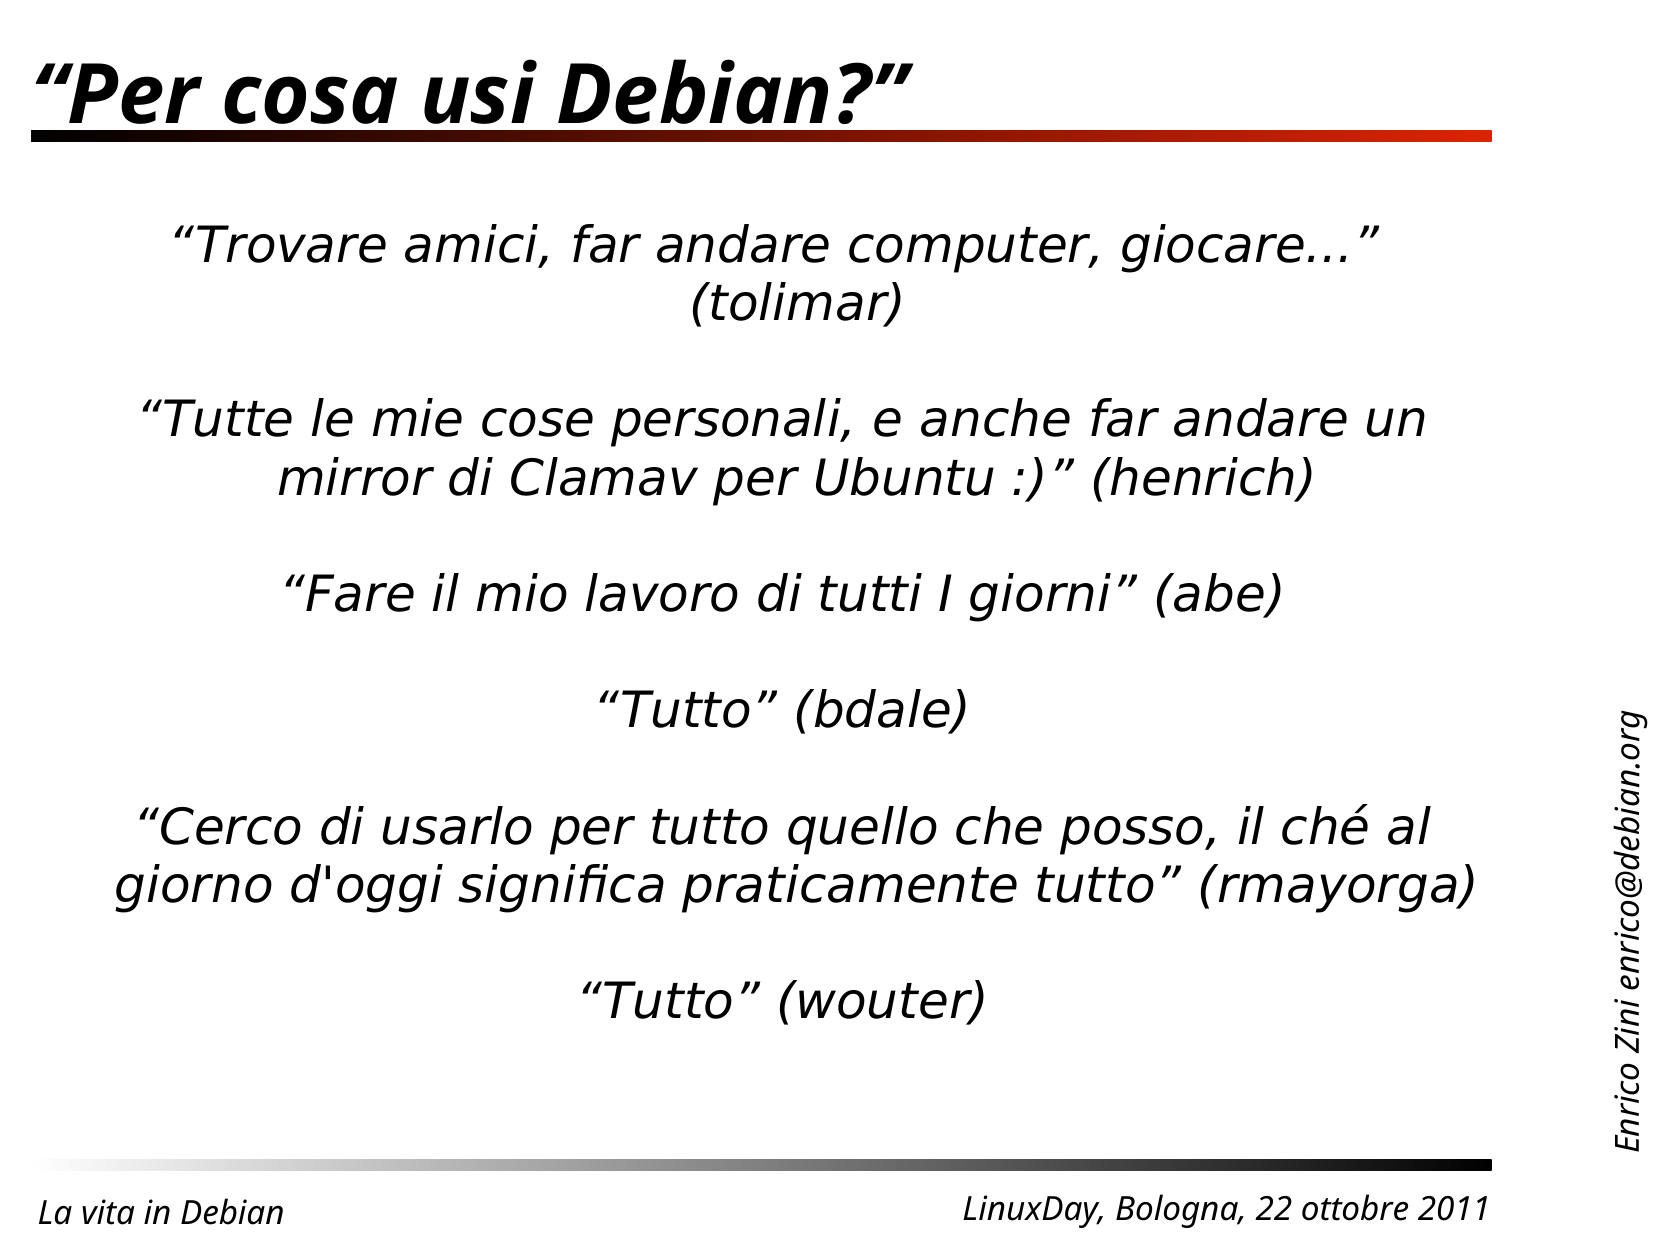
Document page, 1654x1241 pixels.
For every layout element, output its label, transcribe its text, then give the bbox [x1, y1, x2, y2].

text_box “Trovare amici, far andare computer, giocare...” (tolimar) “Tutte le mie cose personali, e anche far andare un mirror di Clamav per Ubuntu :)” (henrich) “Fare il mio lavoro di tutti I giorni” (abe) “Tutto” (bdale) “Cerco di usarlo per tutto quello che posso, il ché al giorno d'oggi significa praticamente tutto” (rmayorga) “Tutto” (wouter) [30, 215, 1507, 1148]
text_box “Per cosa usi Debian?” [31, 34, 1438, 168]
